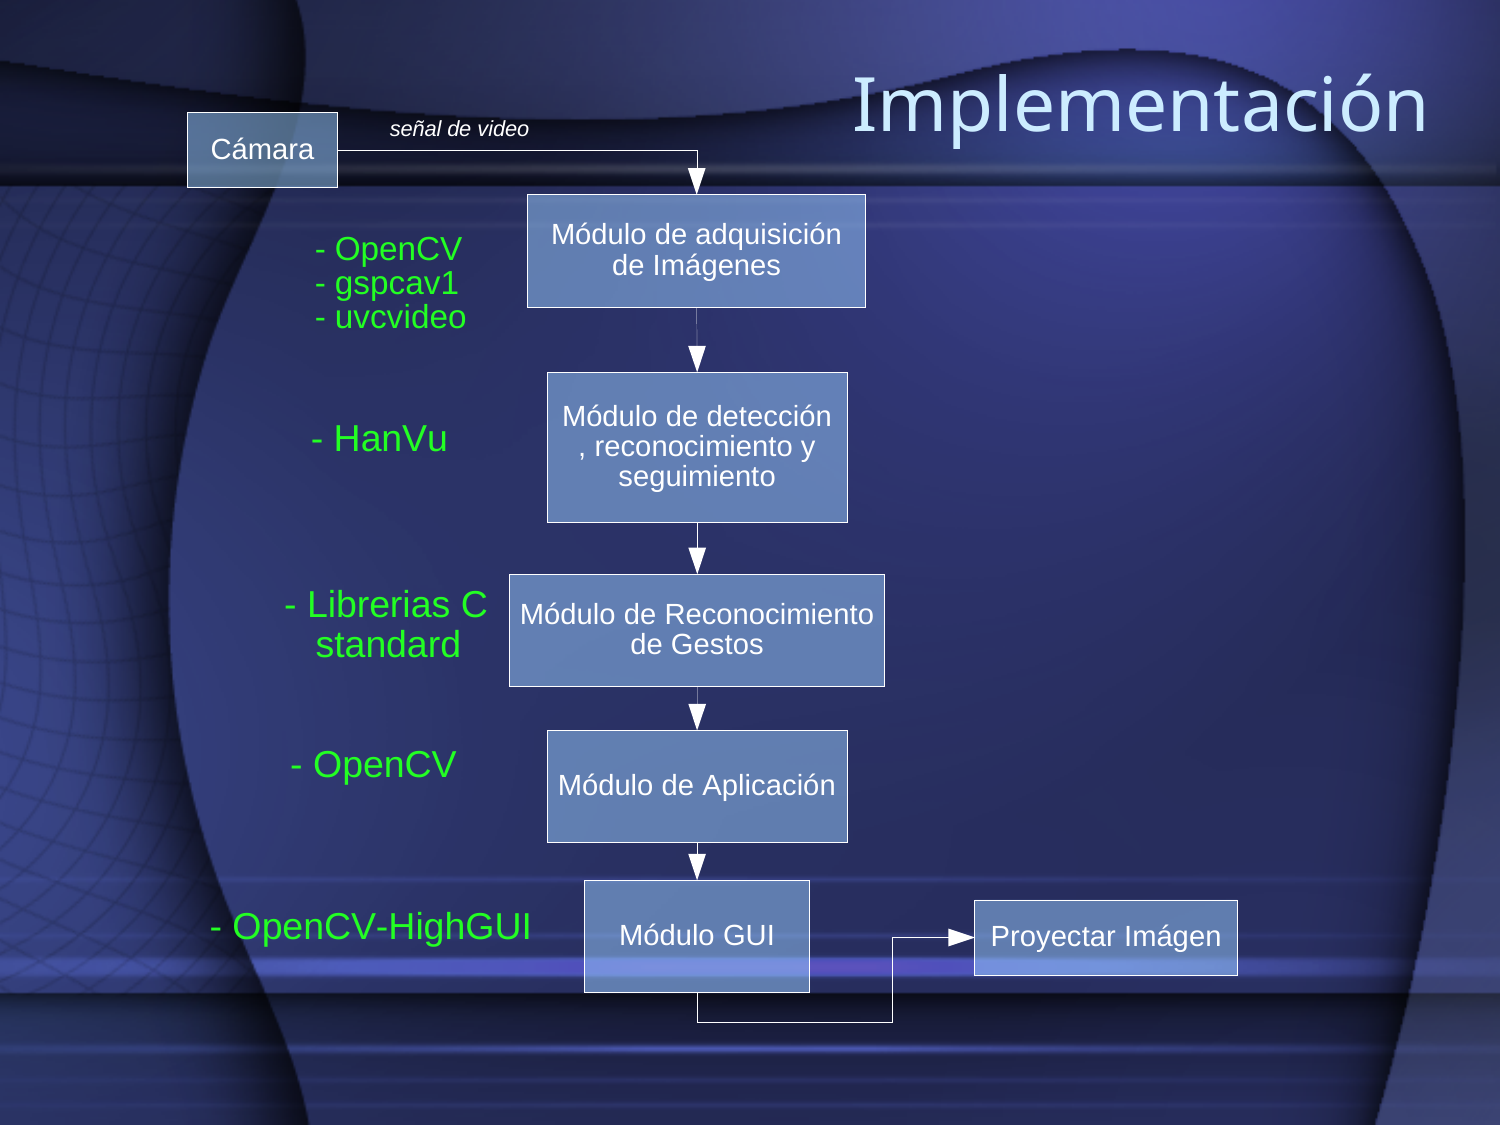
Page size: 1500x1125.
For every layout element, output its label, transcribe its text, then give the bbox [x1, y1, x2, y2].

text_box Módulo GUI [584, 880, 810, 993]
text_box Módulo de detección , reconocimiento y seguimiento [547, 372, 848, 523]
text_box señal de video [375, 110, 563, 150]
text_box Módulo de Aplicación [547, 730, 848, 843]
text_box Módulo de adquisición de Imágenes [527, 194, 866, 308]
text_box Implementación [787, 44, 1495, 177]
text_box Módulo de Reconocimiento de Gestos [509, 574, 885, 687]
text_box - OpenCV-HighGUI [194, 900, 656, 1025]
text_box - OpenCV [275, 738, 512, 863]
text_box Cámara [187, 112, 338, 188]
text_box - HanVu [296, 412, 532, 537]
text_box Proyectar Imágen [974, 900, 1238, 976]
picture [0, 0, 1500, 1125]
text_box - OpenCV - gspcav1 - uvcvideo [300, 224, 536, 349]
text_box - Librerias C standard [269, 579, 506, 704]
